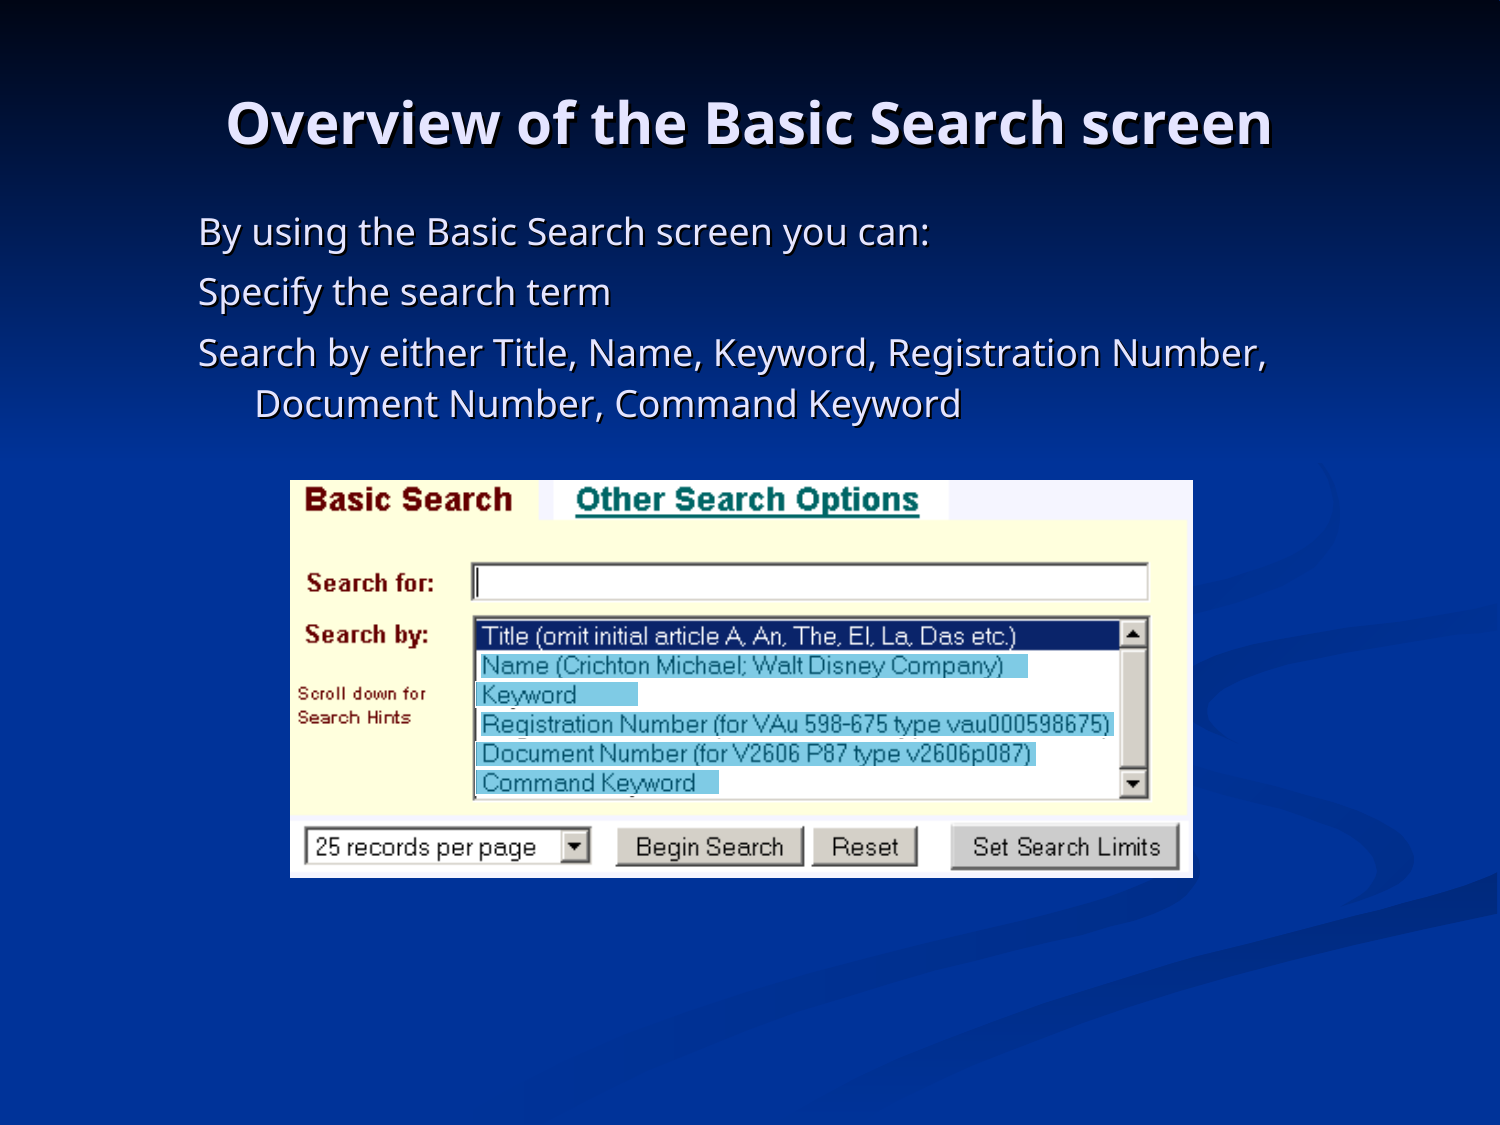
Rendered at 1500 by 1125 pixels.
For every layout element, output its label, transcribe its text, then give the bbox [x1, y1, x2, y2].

text_box [475, 681, 639, 708]
text_box [479, 711, 1115, 737]
picture [290, 480, 1193, 878]
list By using the Basic Search screen you can: Specify the search term Search by either Title, Name, Keyword, Registration Number, Document Number, Command Keyword [183, 197, 1346, 412]
title Overview of the Basic Search screen [75, 79, 1426, 165]
text_box [479, 653, 1029, 680]
text_box [475, 741, 1038, 767]
text_box [475, 769, 721, 795]
